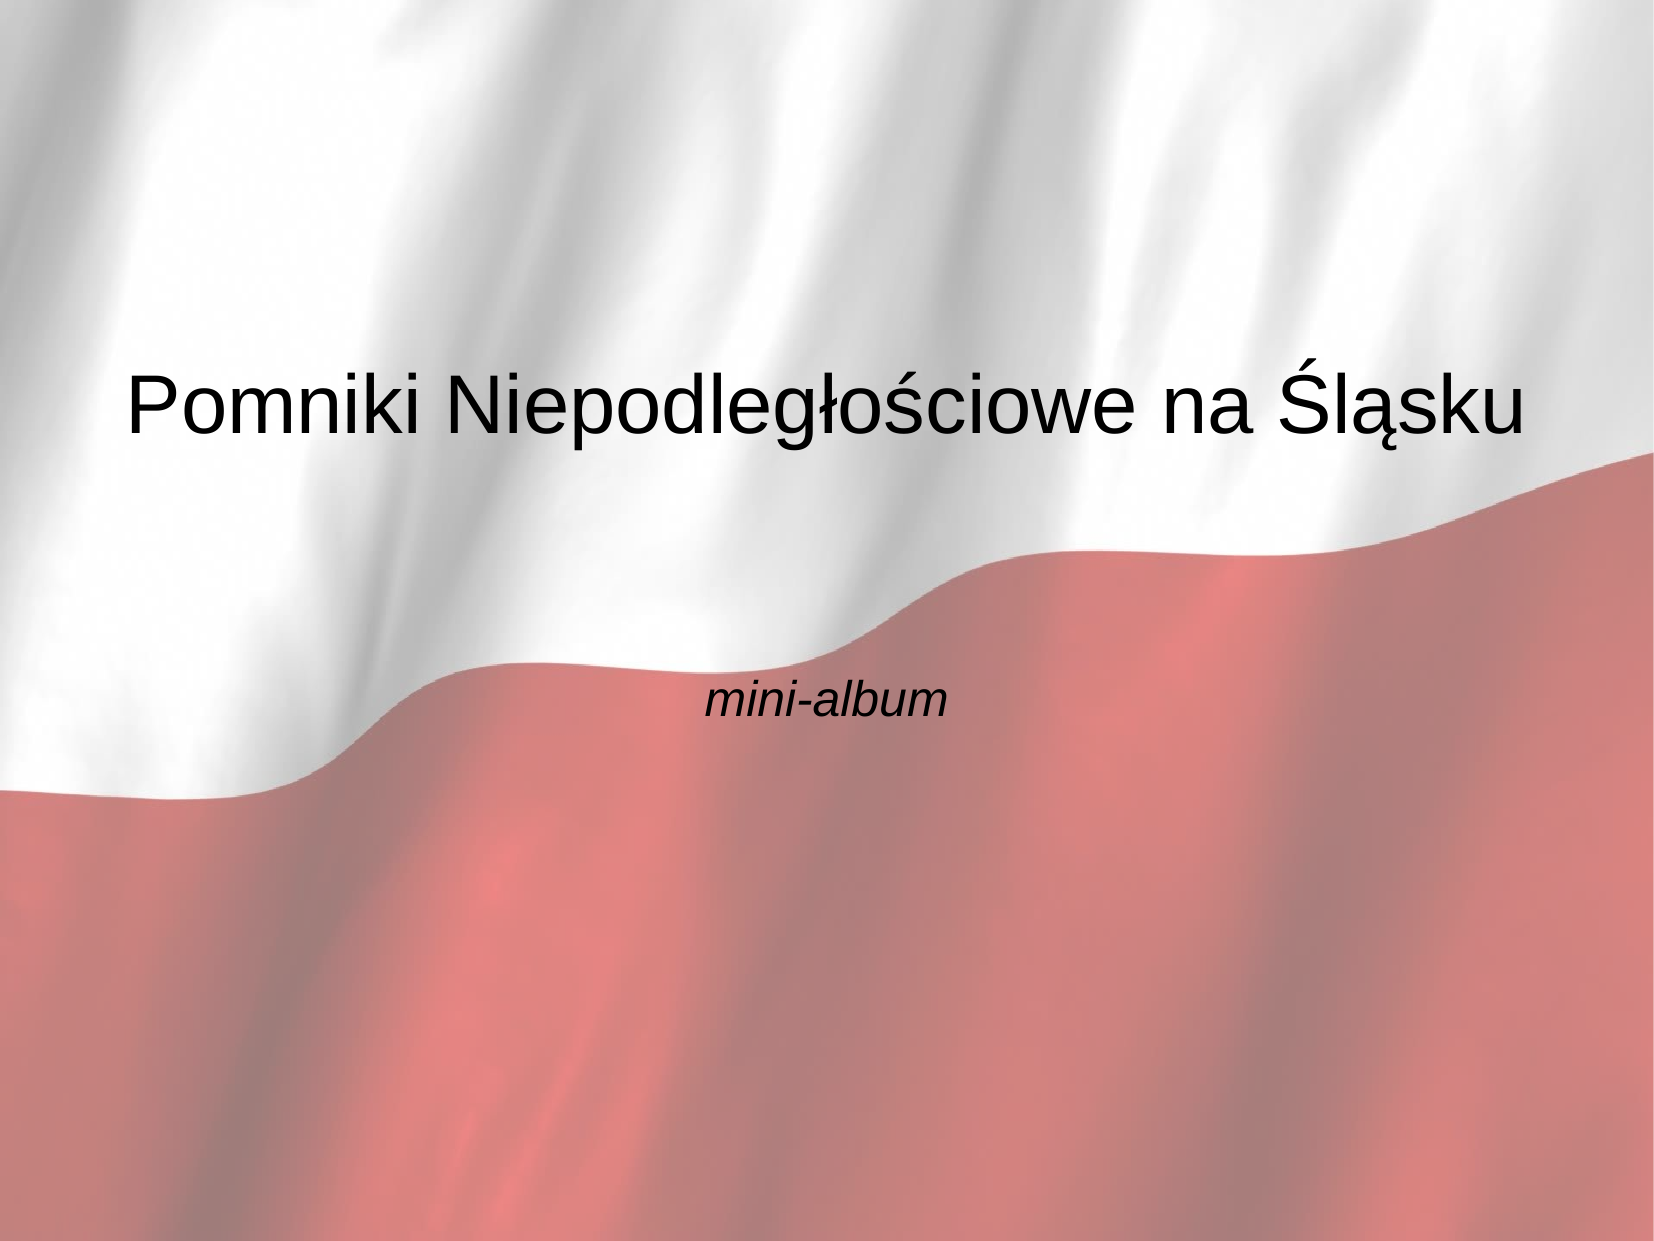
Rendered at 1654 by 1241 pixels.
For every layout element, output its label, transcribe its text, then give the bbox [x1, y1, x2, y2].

picture [0, 0, 1654, 1241]
subtitle mini-album [82, 290, 1571, 1109]
